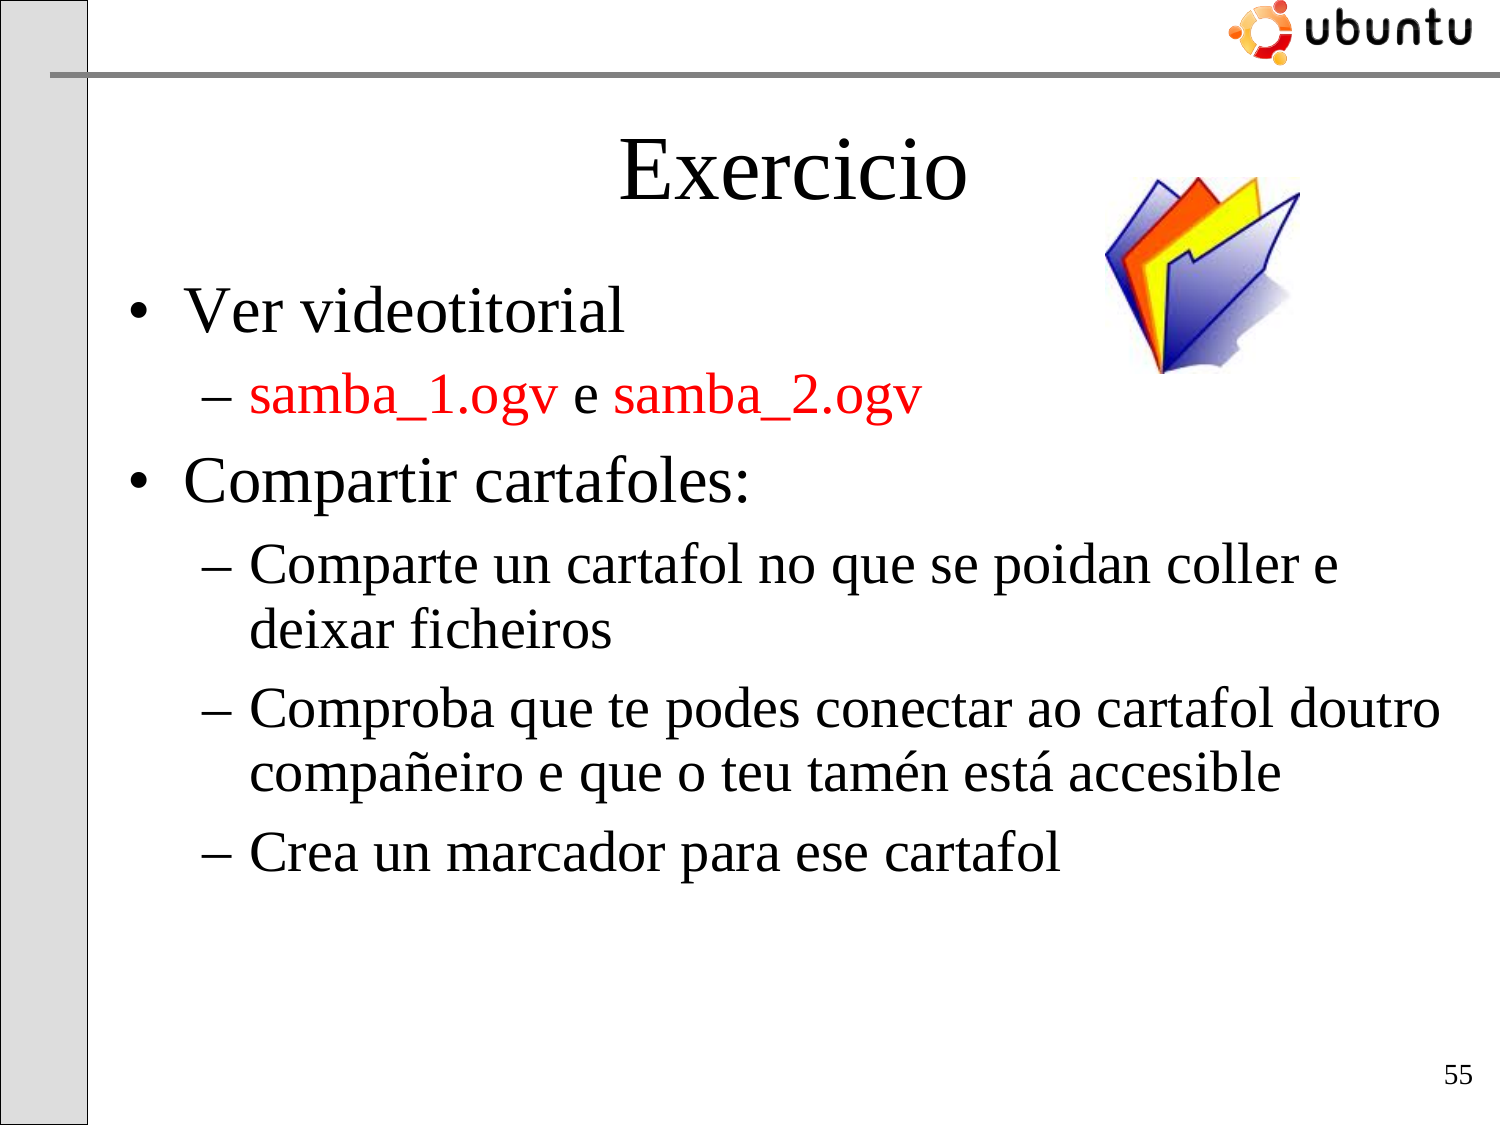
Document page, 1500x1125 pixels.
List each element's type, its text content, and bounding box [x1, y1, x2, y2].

picture [1105, 177, 1300, 374]
list Ver videotitorial samba_1.ogv e samba_2.ogv Compartir cartafoles: Comparte un cartafol no que se poidan coller e deixar ficheiros Comproba que te podes conectar ao cartafol doutro compañeiro e que o teu tamén está accesible Crea un marcador para ese cartafol [112, 265, 1477, 1125]
picture [1221, 0, 1483, 71]
title Exercicio [112, 99, 1477, 237]
